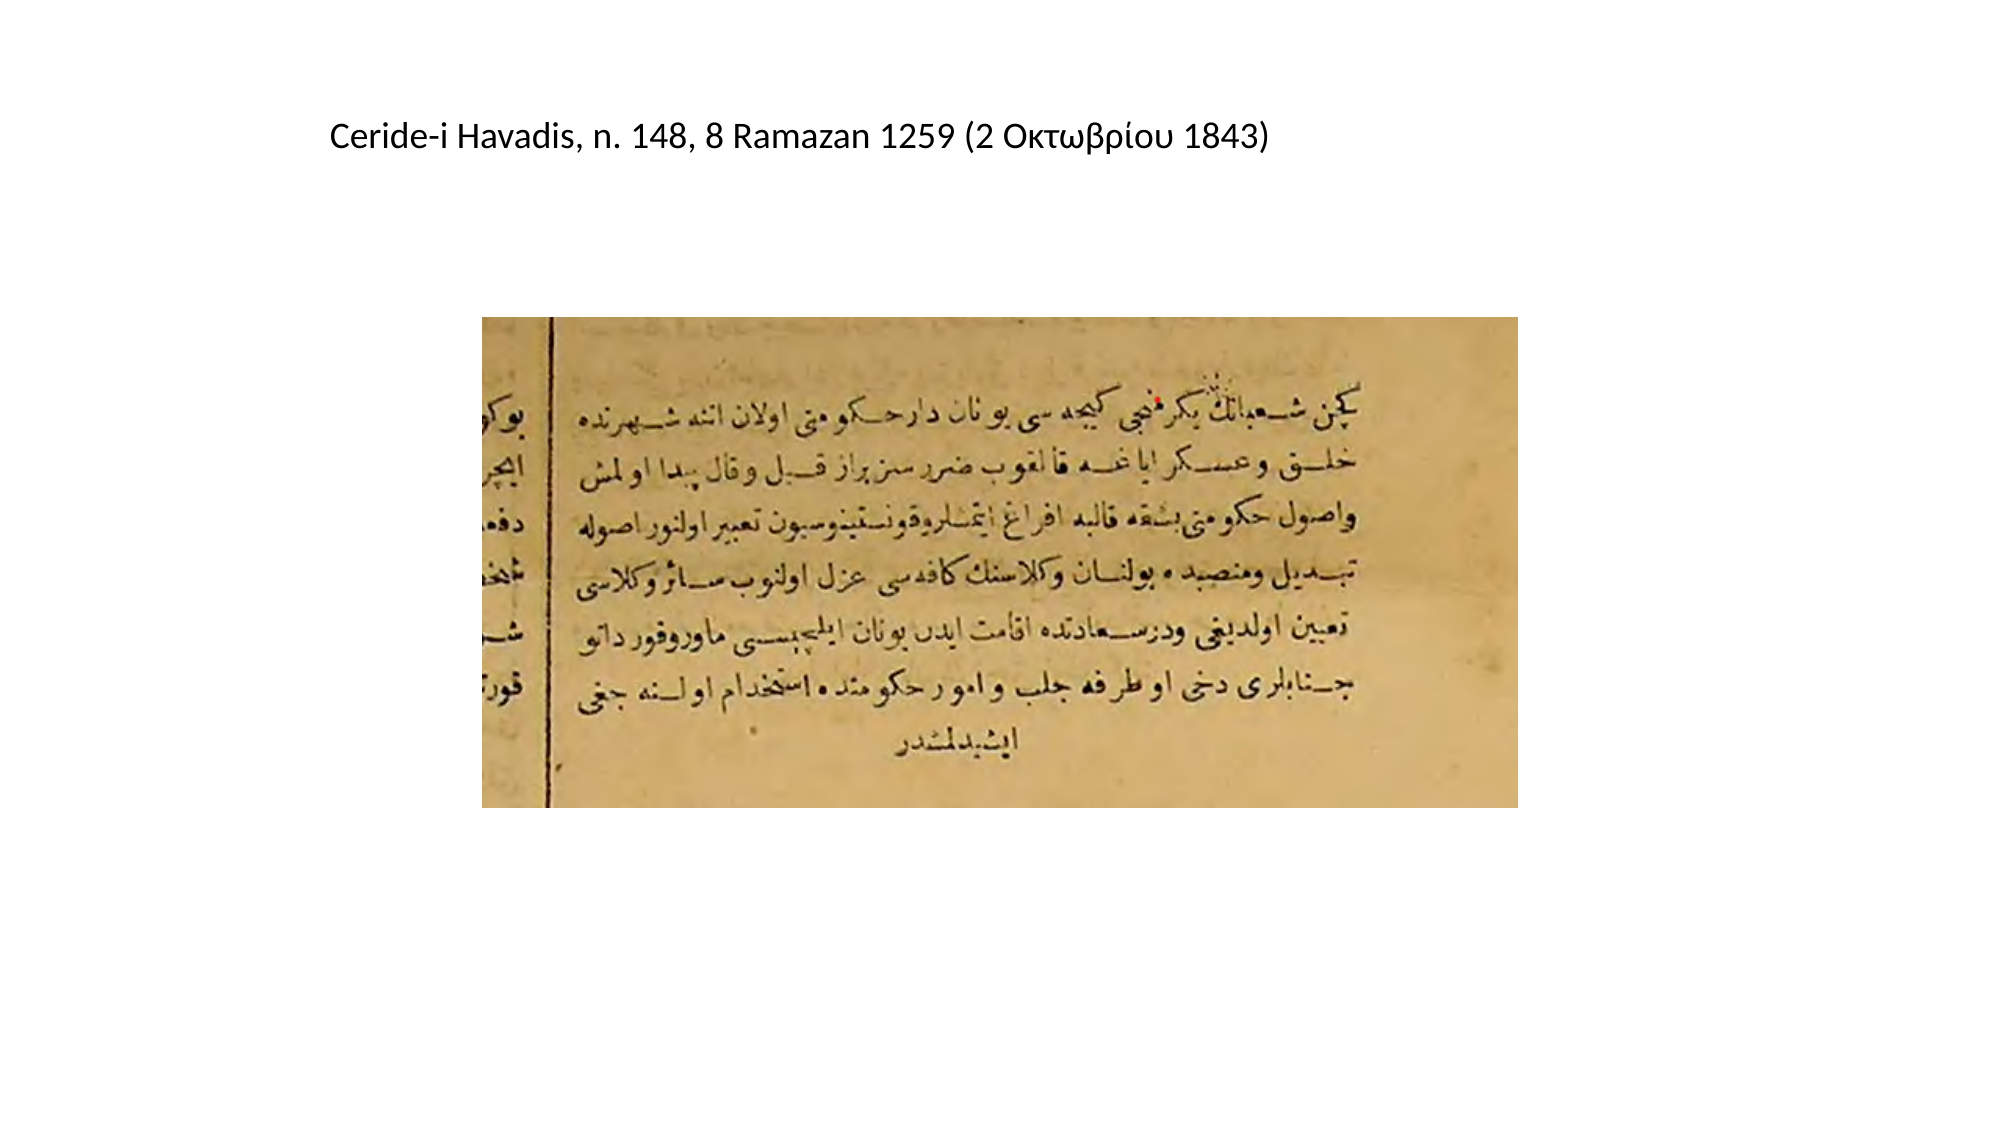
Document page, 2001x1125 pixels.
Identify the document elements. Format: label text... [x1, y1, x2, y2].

picture [482, 317, 1518, 808]
text_box Ceride-i Havadis, n. 148, 8 Ramazan 1259 (2 Οκτωβρίου 1843) [314, 103, 1518, 165]
